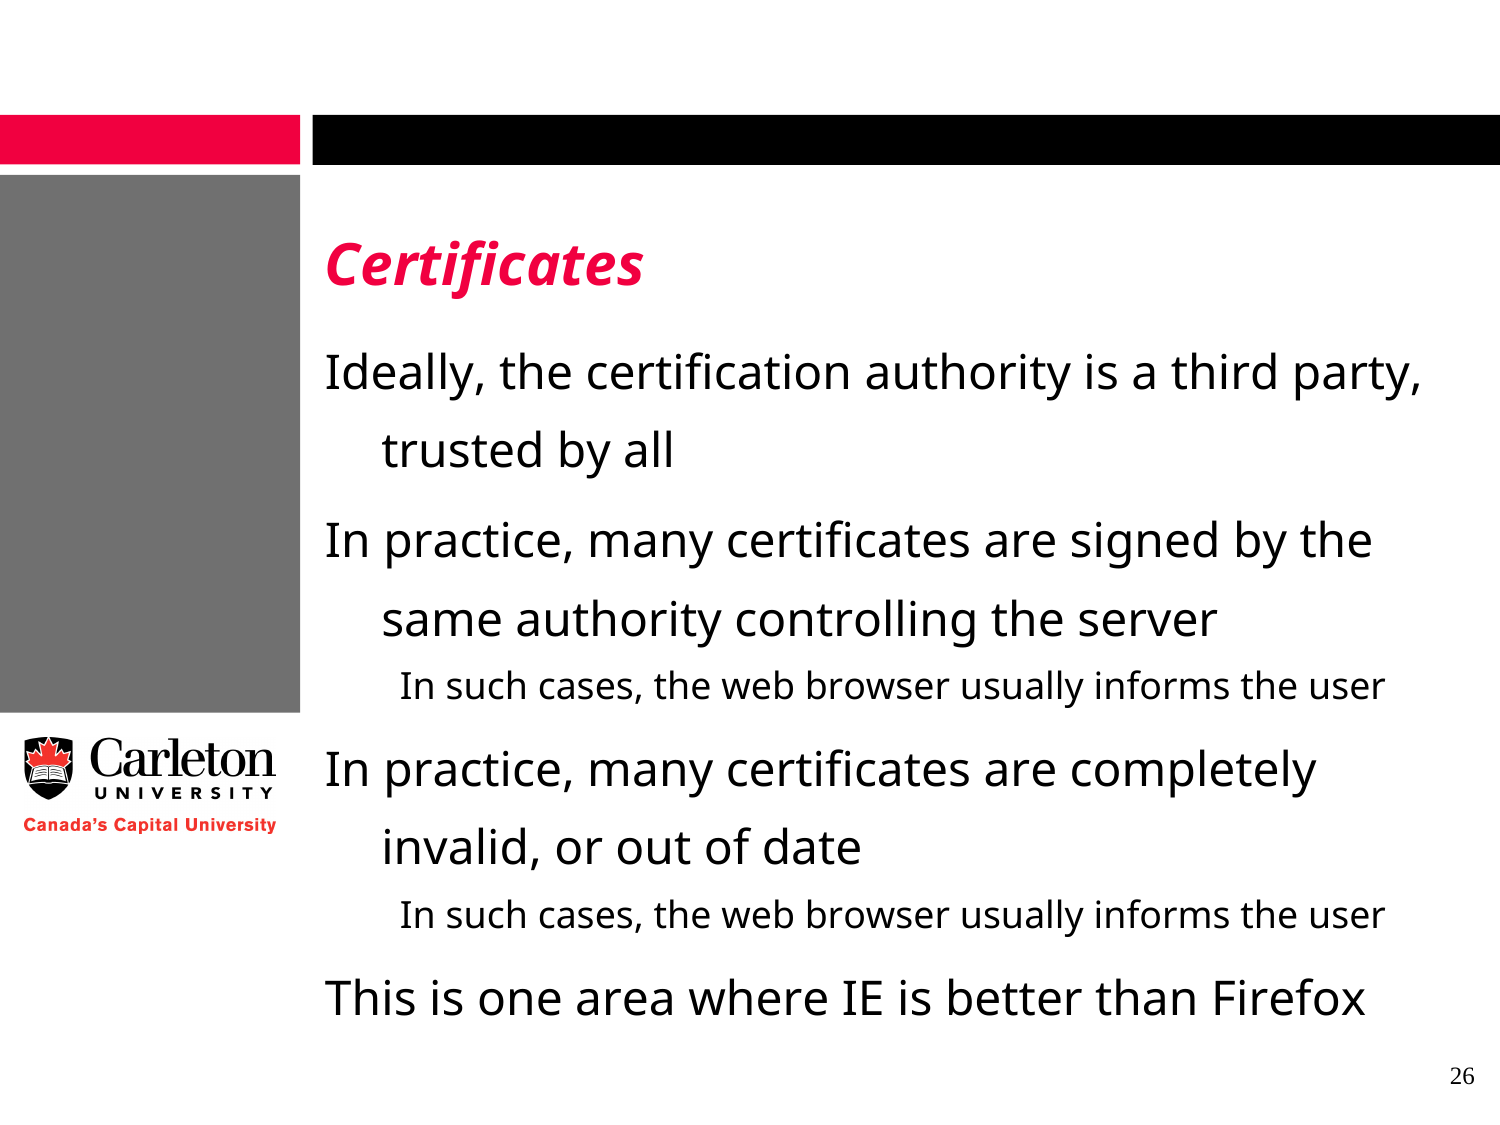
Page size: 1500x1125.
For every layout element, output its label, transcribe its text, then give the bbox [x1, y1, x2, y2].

list Ideally, the certification authority is a third party, trusted by all In practice, many certificates are signed by the same authority controlling the server In such cases, the web browser usually informs the user In practice, many certificates are completely invalid, or out of date In such cases, the web browser usually informs the user This is one area where IE is better than Firefox [324, 324, 1450, 1051]
title Certificates [324, 187, 1450, 324]
picture [24, 737, 276, 834]
